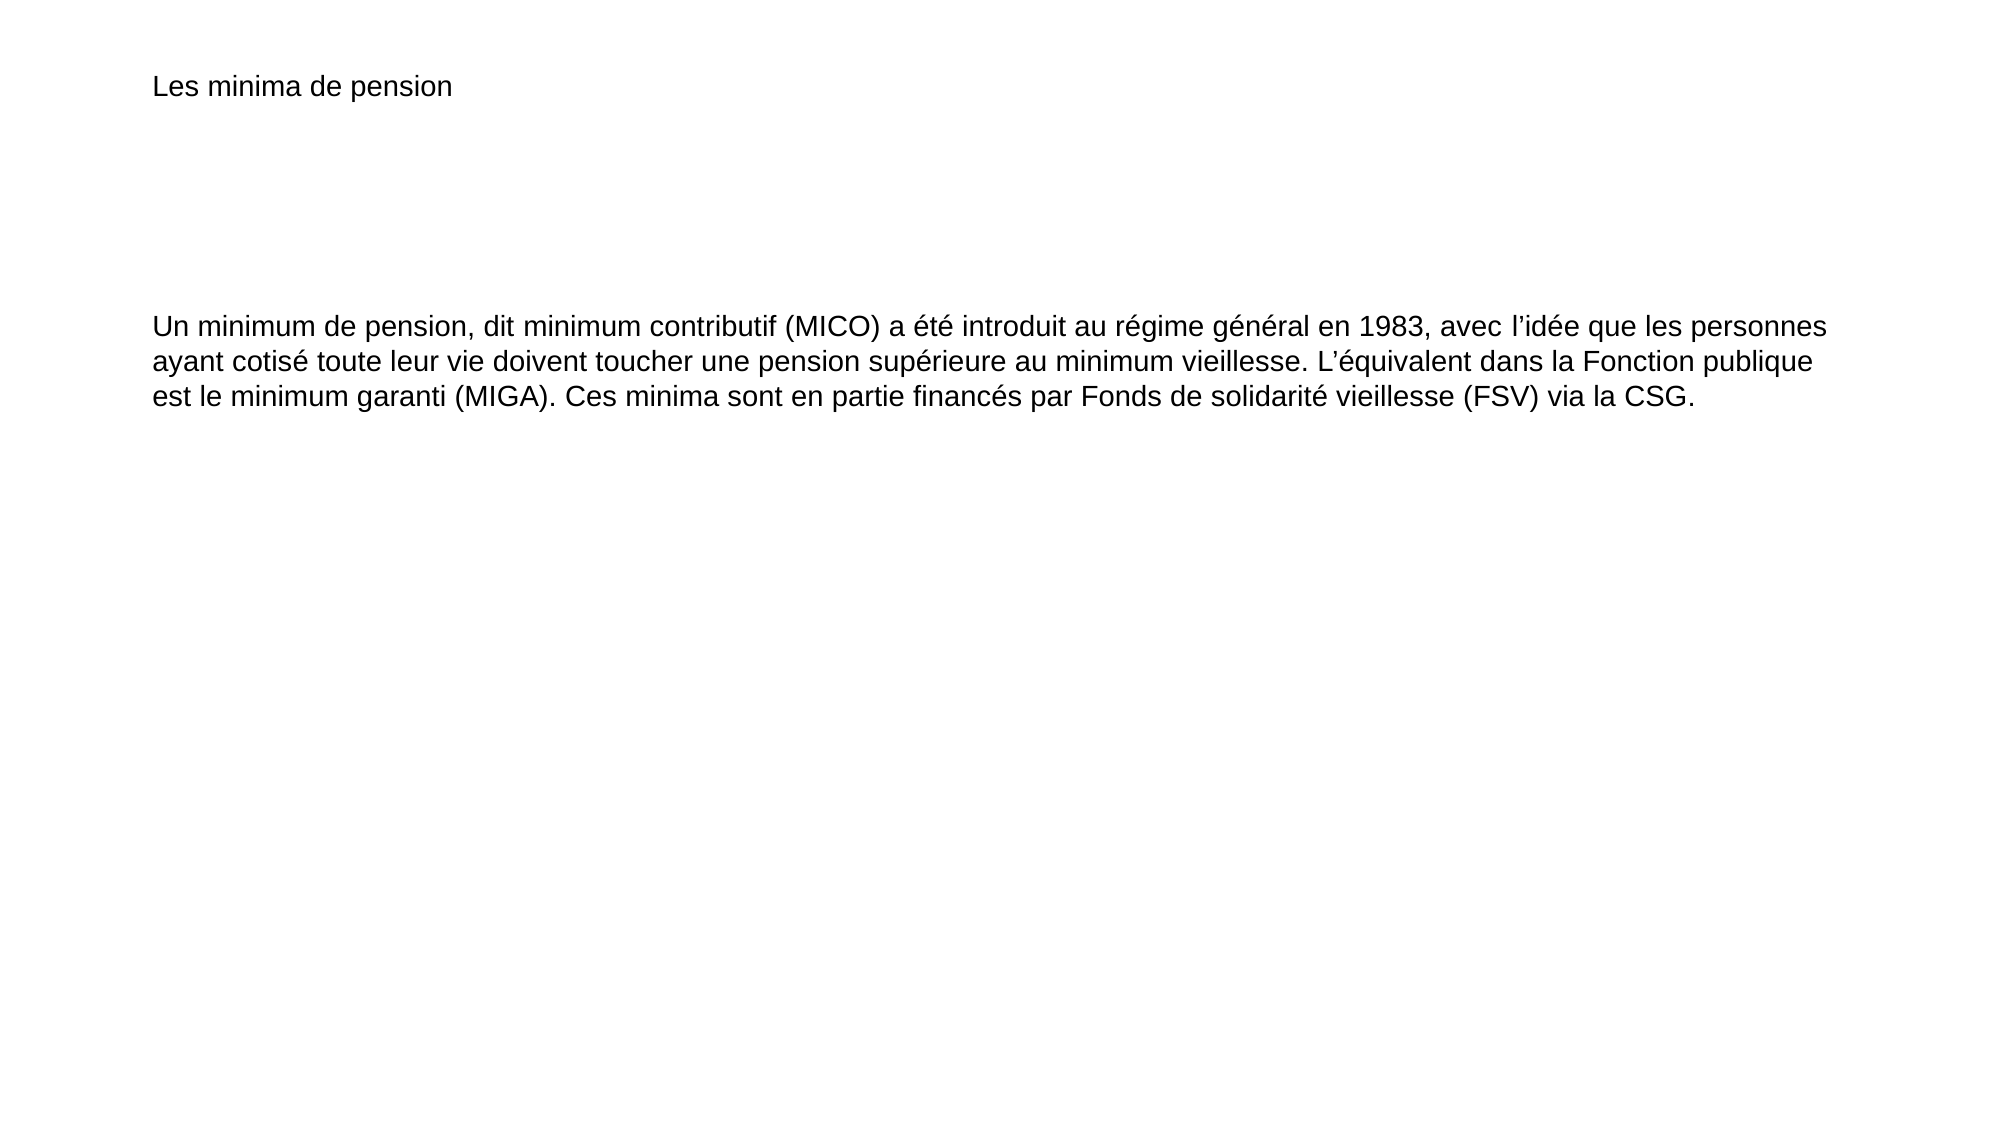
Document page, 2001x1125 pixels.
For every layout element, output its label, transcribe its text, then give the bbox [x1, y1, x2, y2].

title Les minima de pension [137, 59, 1863, 278]
list Un minimum de pension, dit minimum contributif (MICO) a été introduit au régime général en 1983, avec l’idée que les personnes ayant cotisé toute leur vie doivent toucher une pension supérieure au minimum vieillesse. L’équivalent dans la Fonction publique est le minimum garanti (MIGA). Ces minima sont en partie financés par Fonds de solidarité vieillesse (FSV) via la CSG. [137, 299, 1863, 1014]
